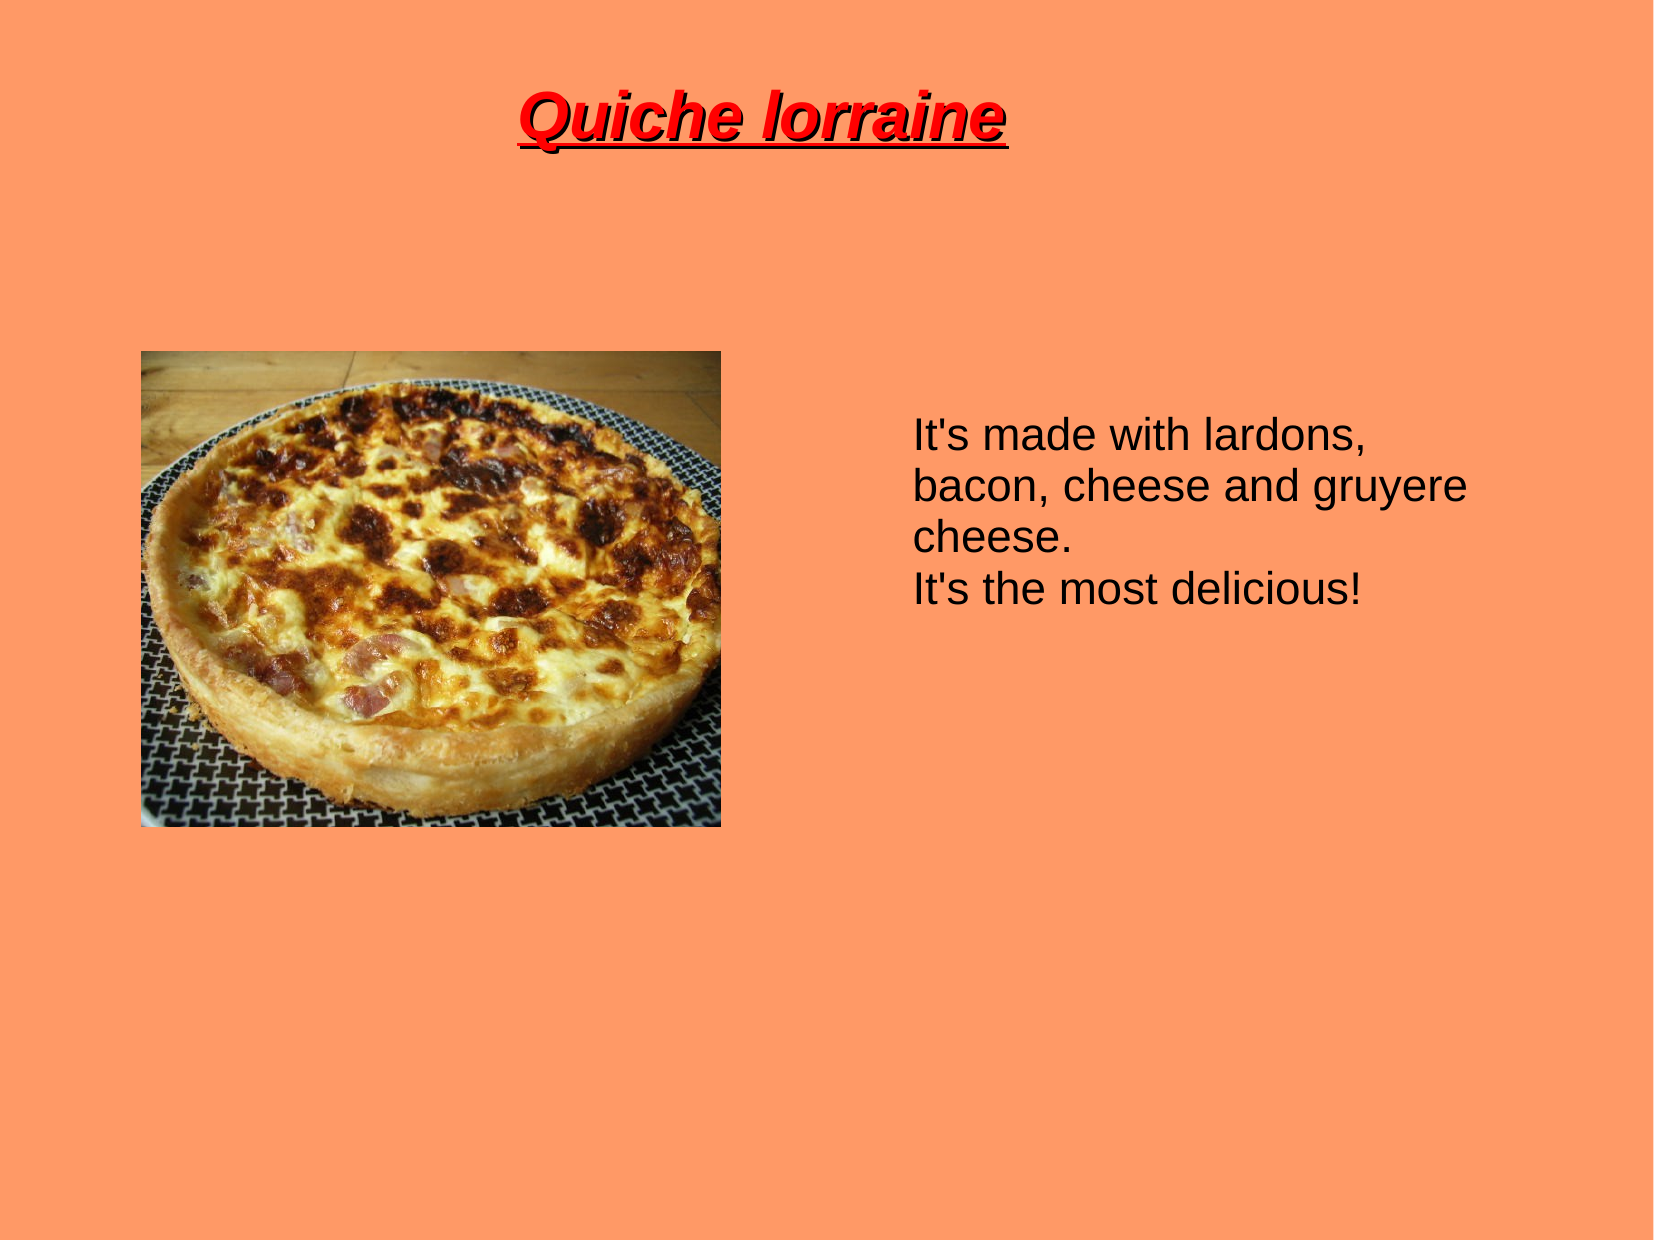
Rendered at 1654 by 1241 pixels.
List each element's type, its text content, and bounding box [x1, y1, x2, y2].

text_box It's made with lardons, bacon, cheese and gruyere cheese. It's the most delicious! [897, 401, 1489, 621]
text_box Quiche lorraine [366, 70, 1158, 161]
picture [141, 351, 721, 827]
